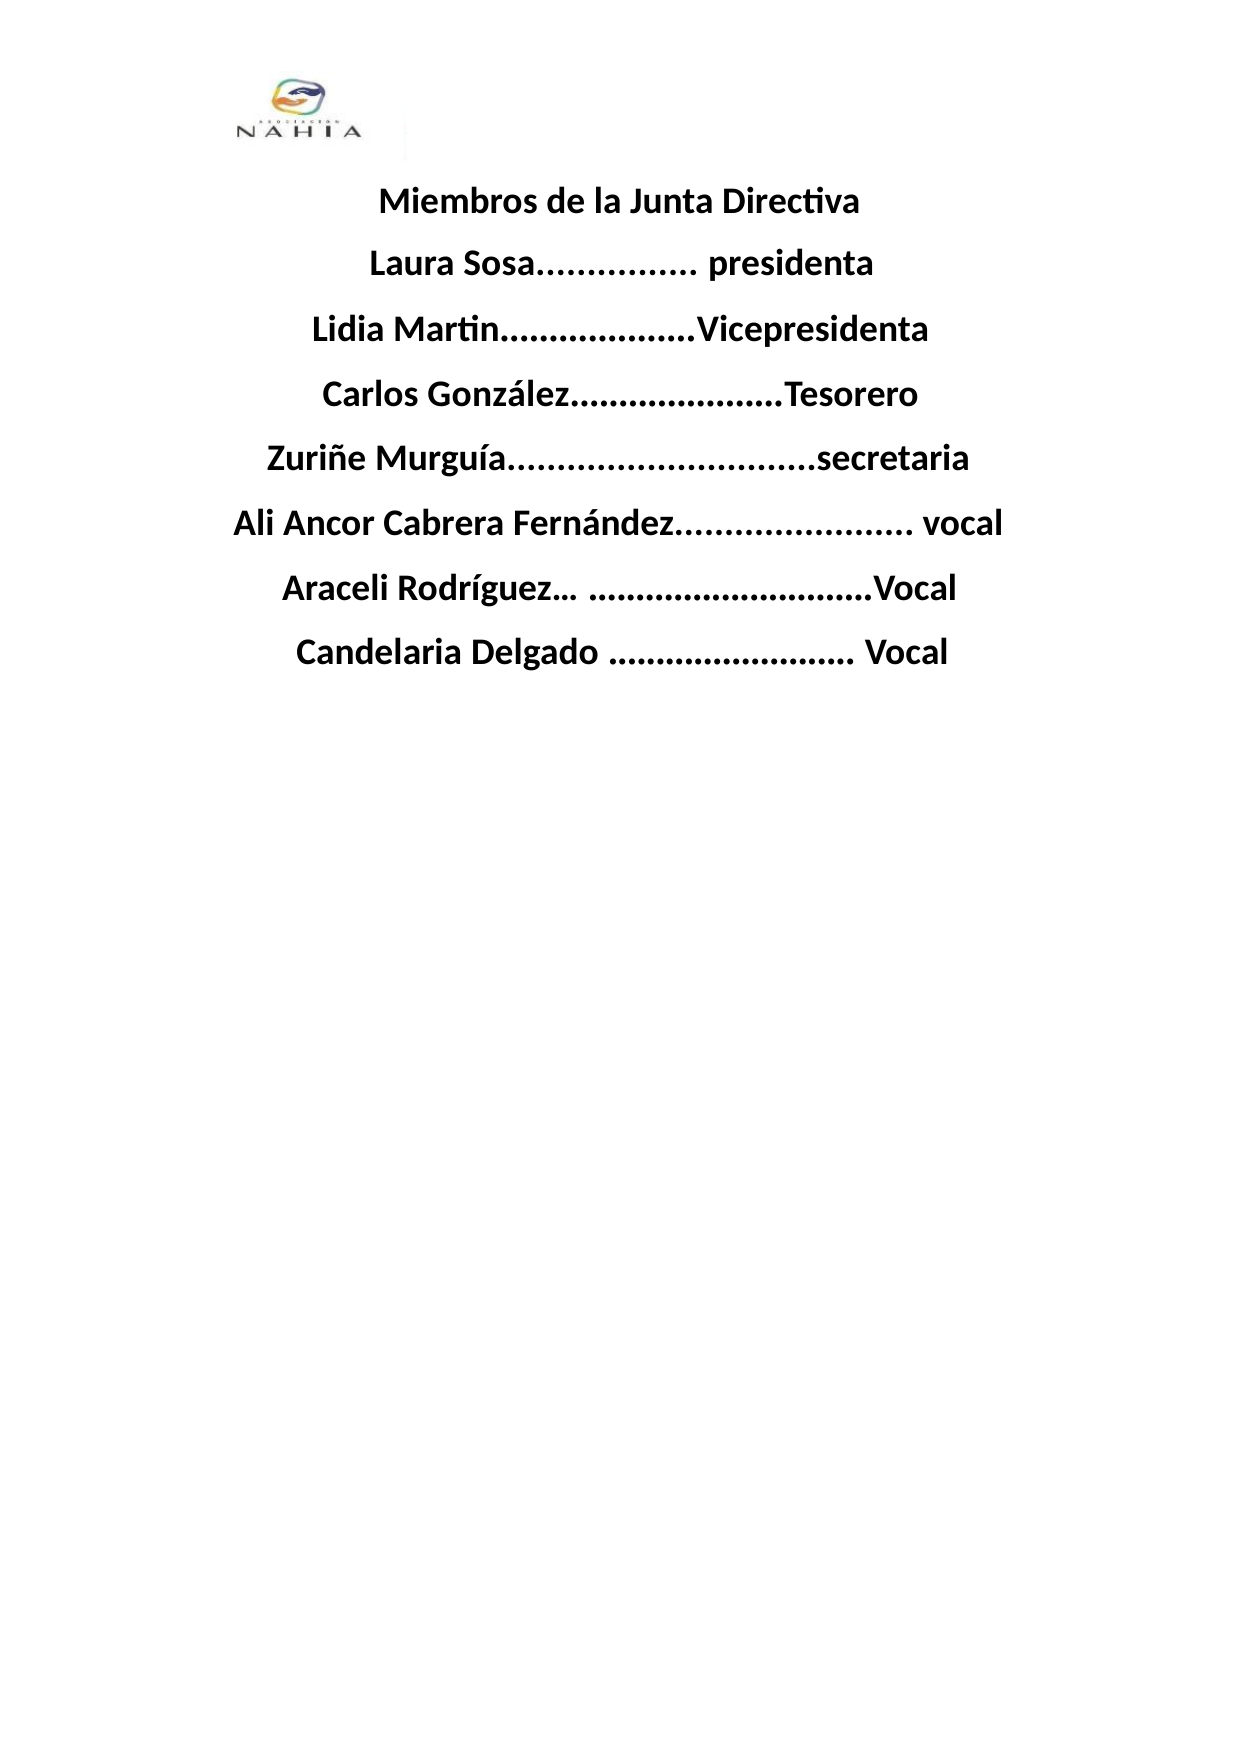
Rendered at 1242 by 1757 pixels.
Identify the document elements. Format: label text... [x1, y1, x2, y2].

text_box Miembros de la Junta Directiva Laura Sosa................ presidenta [369, 175, 899, 284]
text_box [236, 71, 407, 164]
text_box Lidia Martin....................Vicepresidenta Carlos González......................Tesorero Zuriñe Murguía...............................secretaria Ali Ancor Cabrera Fernández........................ vocal Araceli Rodríguez… ..............................Vocal Candelaria Delgado .......................... Vocal [233, 302, 1035, 672]
